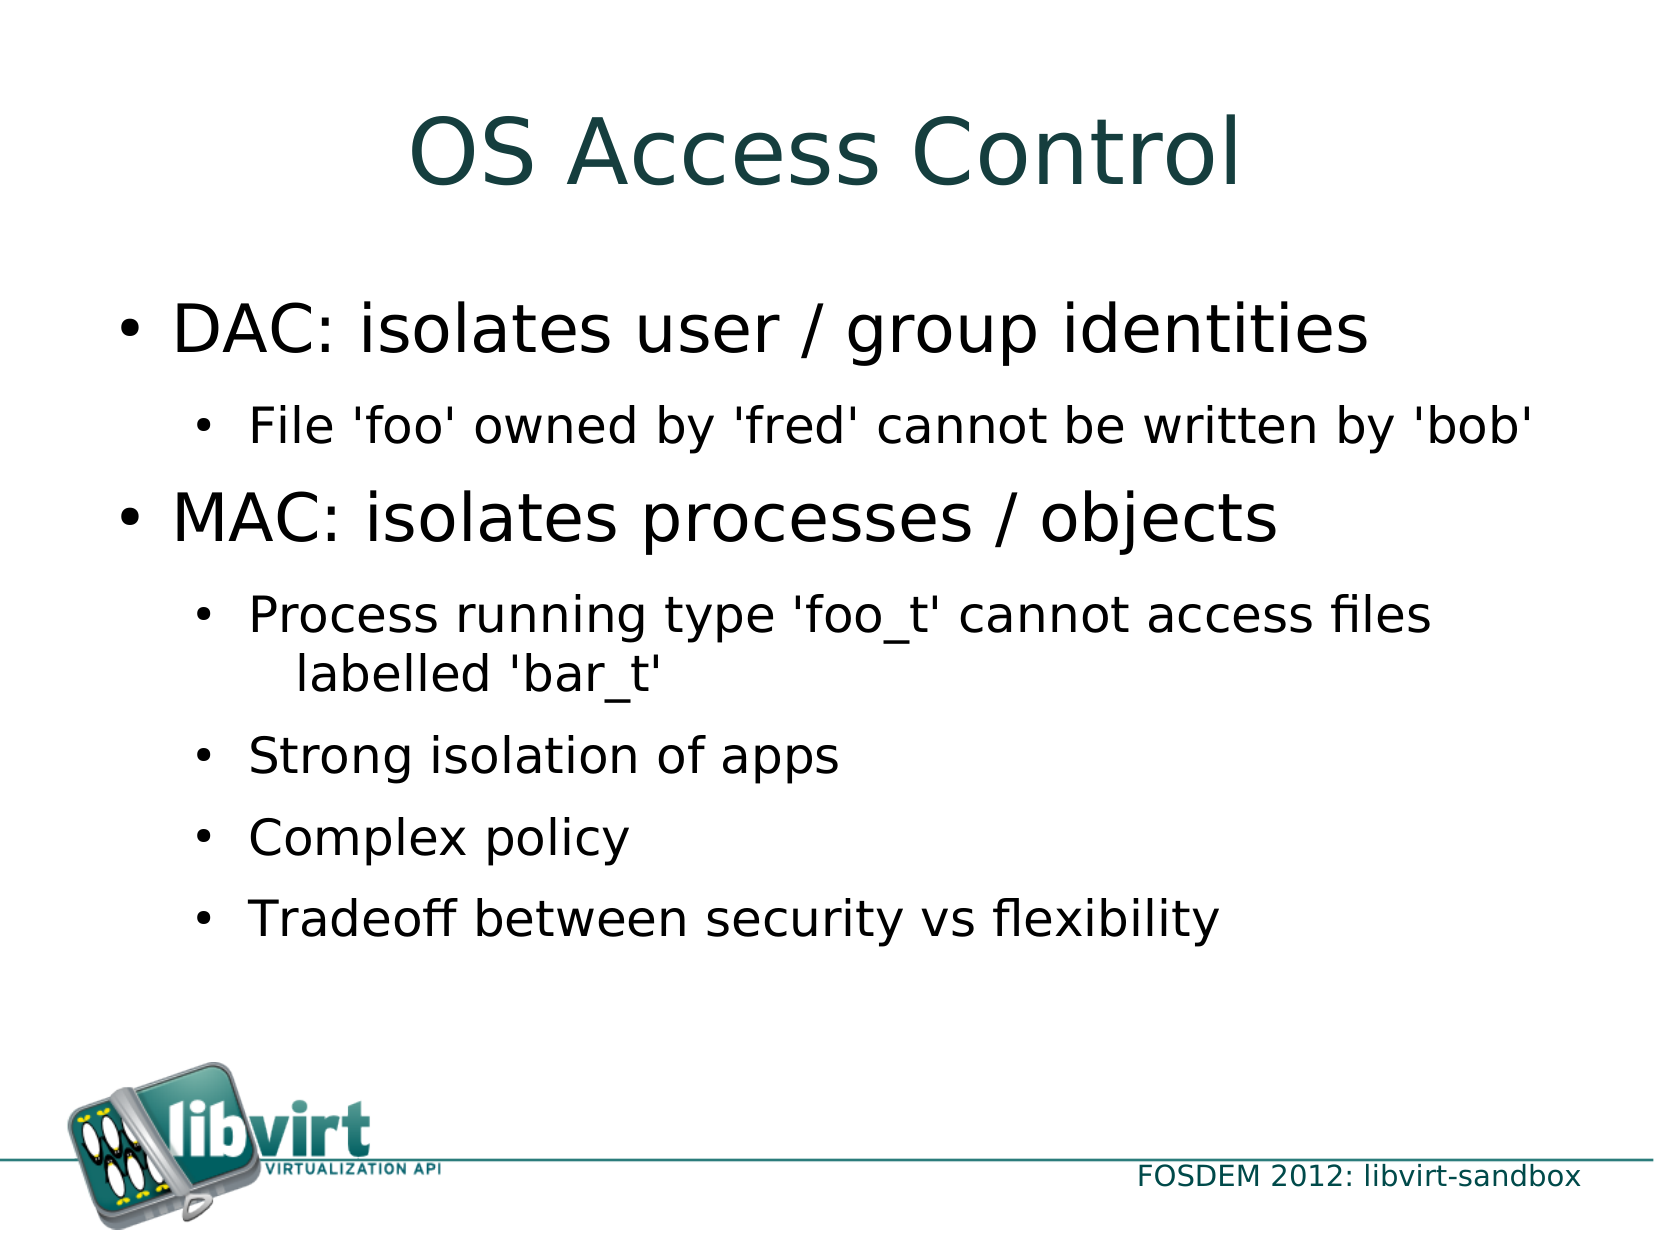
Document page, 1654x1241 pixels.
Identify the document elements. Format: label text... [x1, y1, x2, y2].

picture [0, 1062, 1654, 1230]
title OS Access Control [82, 49, 1571, 257]
text_box FOSDEM 2012: libvirt-sandbox [1122, 1151, 1654, 1211]
list DAC: isolates user / group identities File 'foo' owned by 'fred' cannot be written by 'bob' MAC: isolates processes / objects Process running type 'foo_t' cannot access files labelled 'bar_t' Strong isolation of apps Complex policy Tradeoff between security vs flexibility [82, 290, 1571, 1062]
